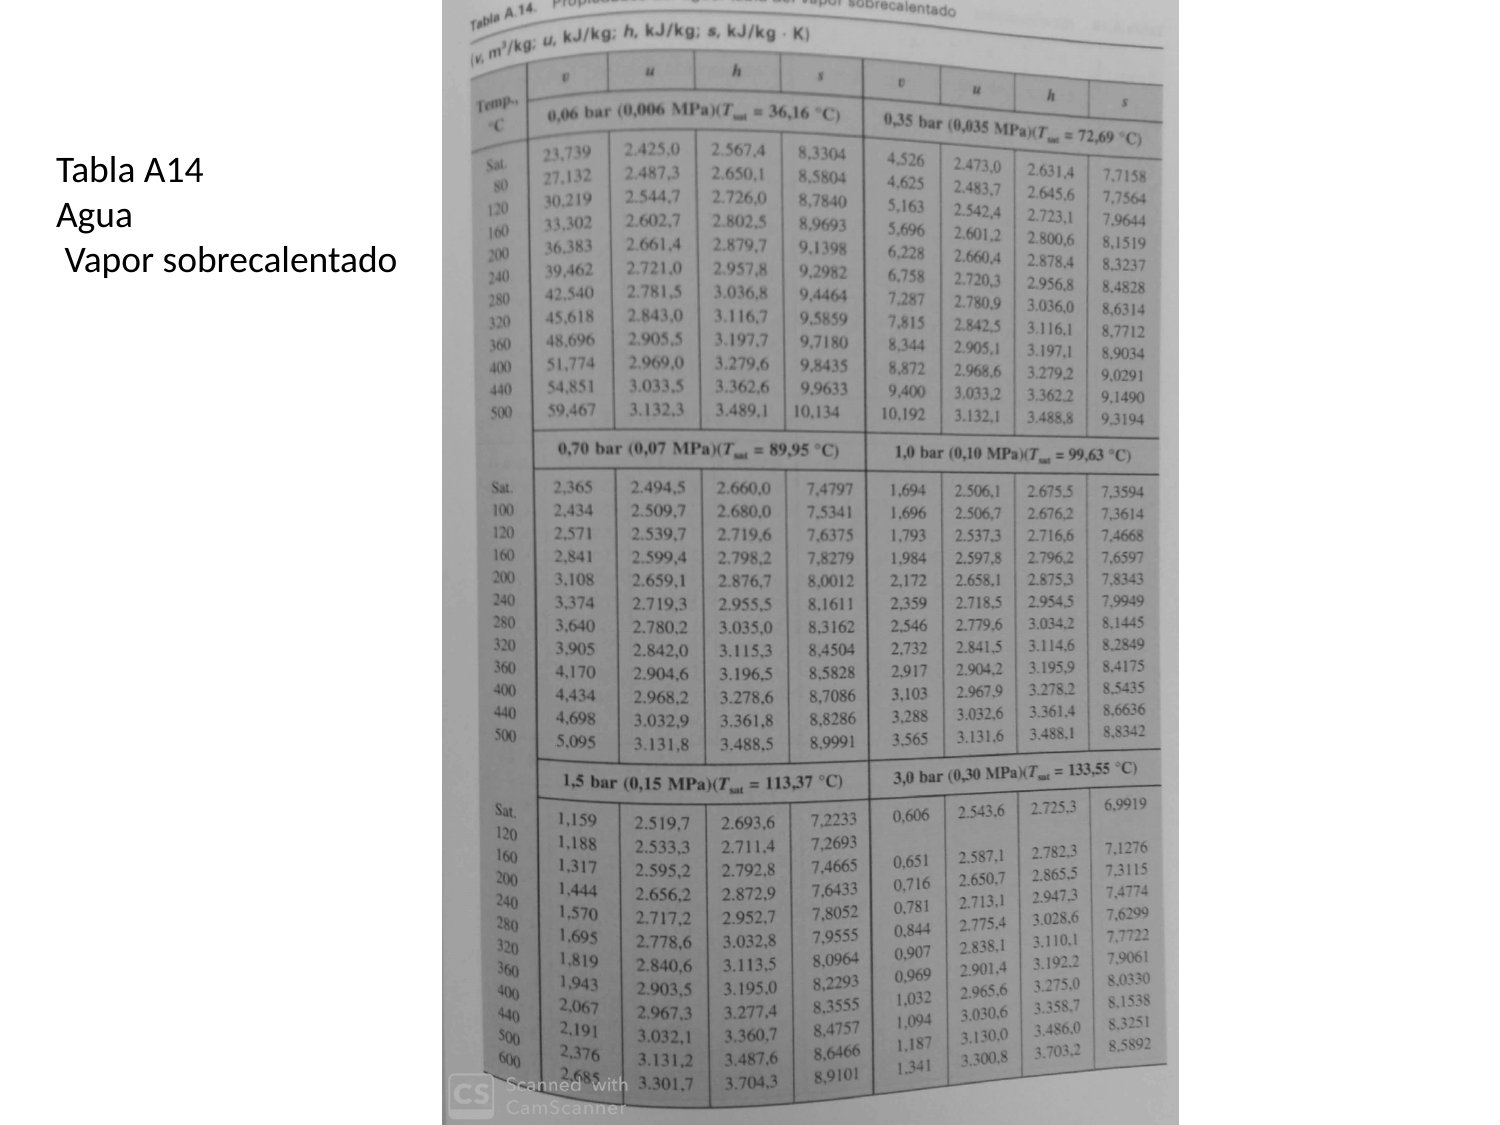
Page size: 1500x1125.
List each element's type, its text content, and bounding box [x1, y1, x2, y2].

text_box Tabla A14 Agua Vapor sobrecalentado [41, 137, 420, 288]
picture [442, 0, 1179, 1125]
